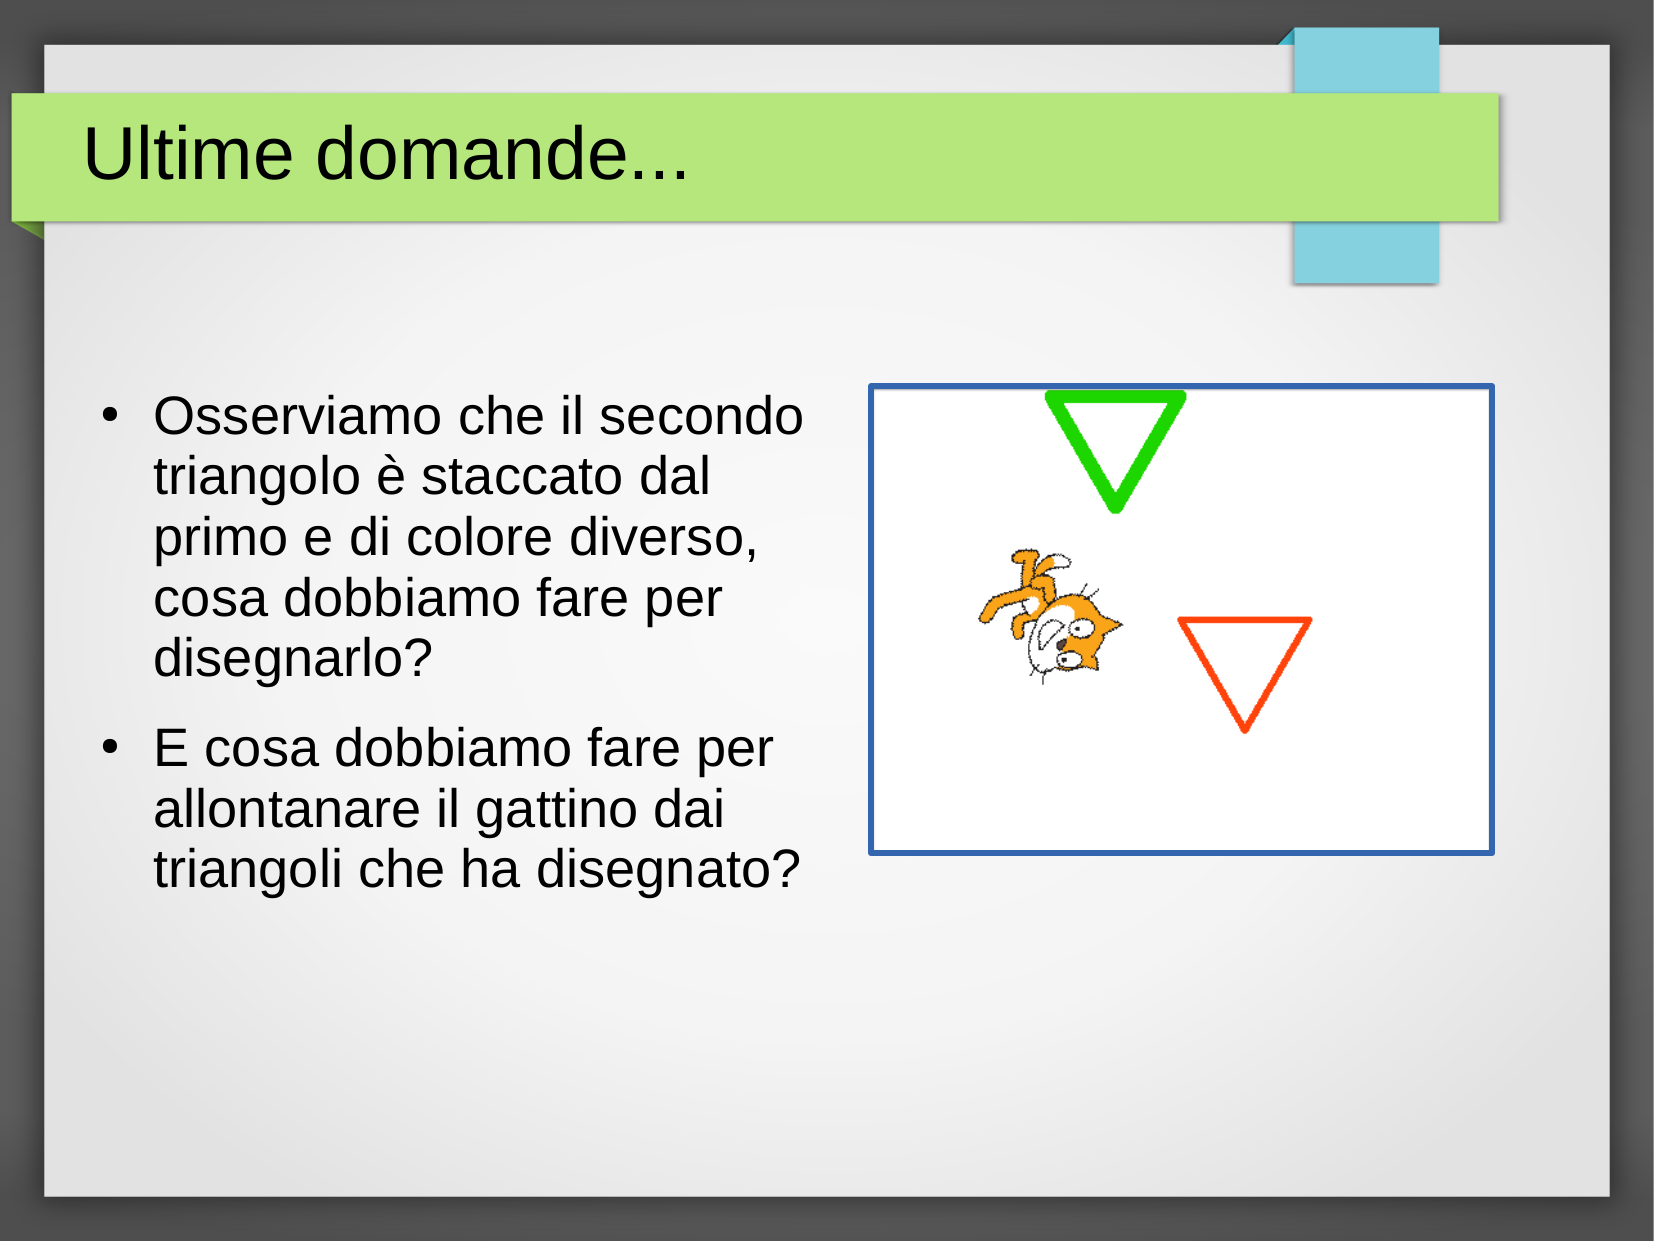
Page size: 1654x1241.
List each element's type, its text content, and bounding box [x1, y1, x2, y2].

title Ultime domande... [82, 94, 1264, 213]
picture [0, 0, 1654, 1241]
list Osserviamo che il secondo triangolo è staccato dal primo e di colore diverso, cosa dobbiamo fare per disegnarlo? E cosa dobbiamo fare per allontanare il gattino dai triangoli che ha disegnato? [82, 295, 1571, 1015]
